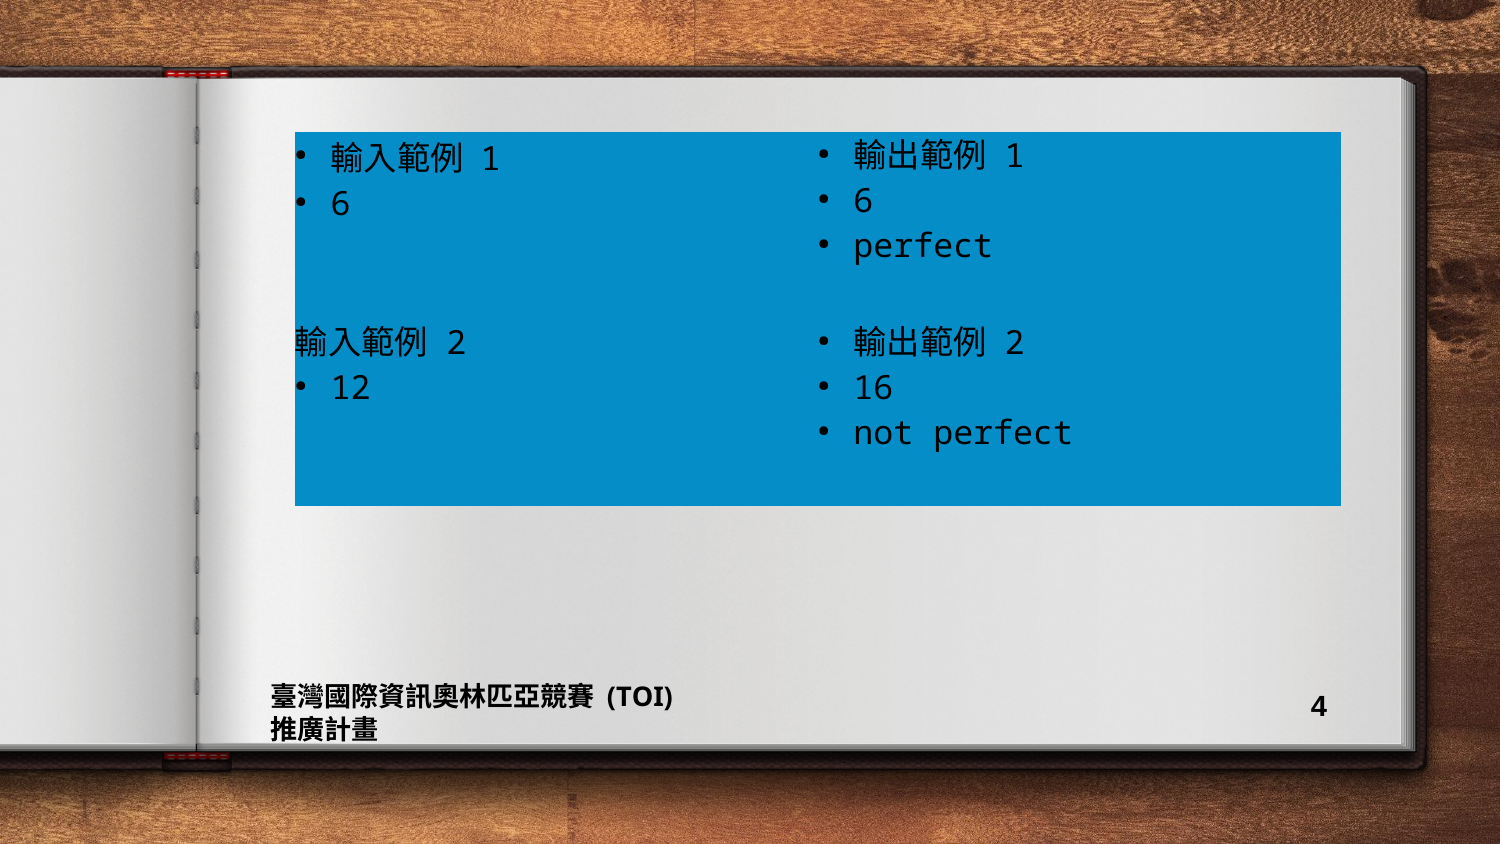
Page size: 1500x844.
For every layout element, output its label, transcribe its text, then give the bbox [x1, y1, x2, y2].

table_cell 輸出範例 2 16 not perfect [818, 319, 1341, 506]
table_cell 輸入範例 2 12 [295, 319, 818, 506]
text_box 4 [1295, 672, 1386, 737]
table_header 輸出範例 1 6 perfect [818, 132, 1341, 319]
table_header 輸入範例 1 6 [295, 132, 818, 319]
